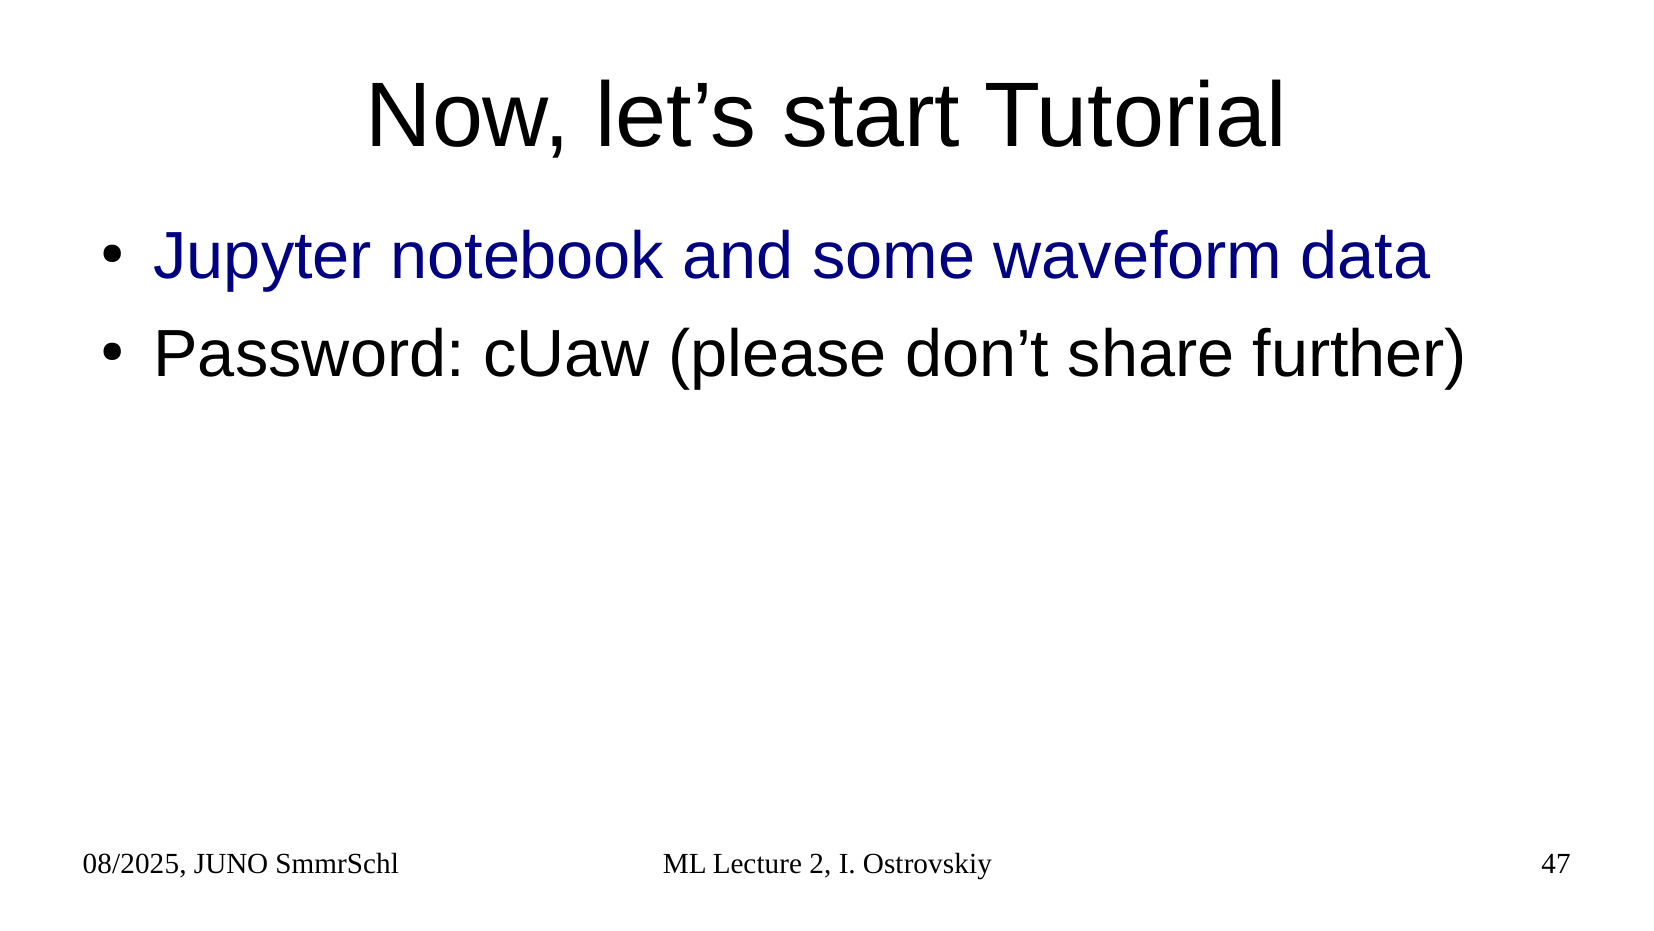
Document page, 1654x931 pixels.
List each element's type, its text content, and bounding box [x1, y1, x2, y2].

title Now, let’s start Tutorial [82, 37, 1571, 193]
list Jupyter notebook and some waveform data Password: cUaw (please don’t share further) [82, 217, 1571, 758]
